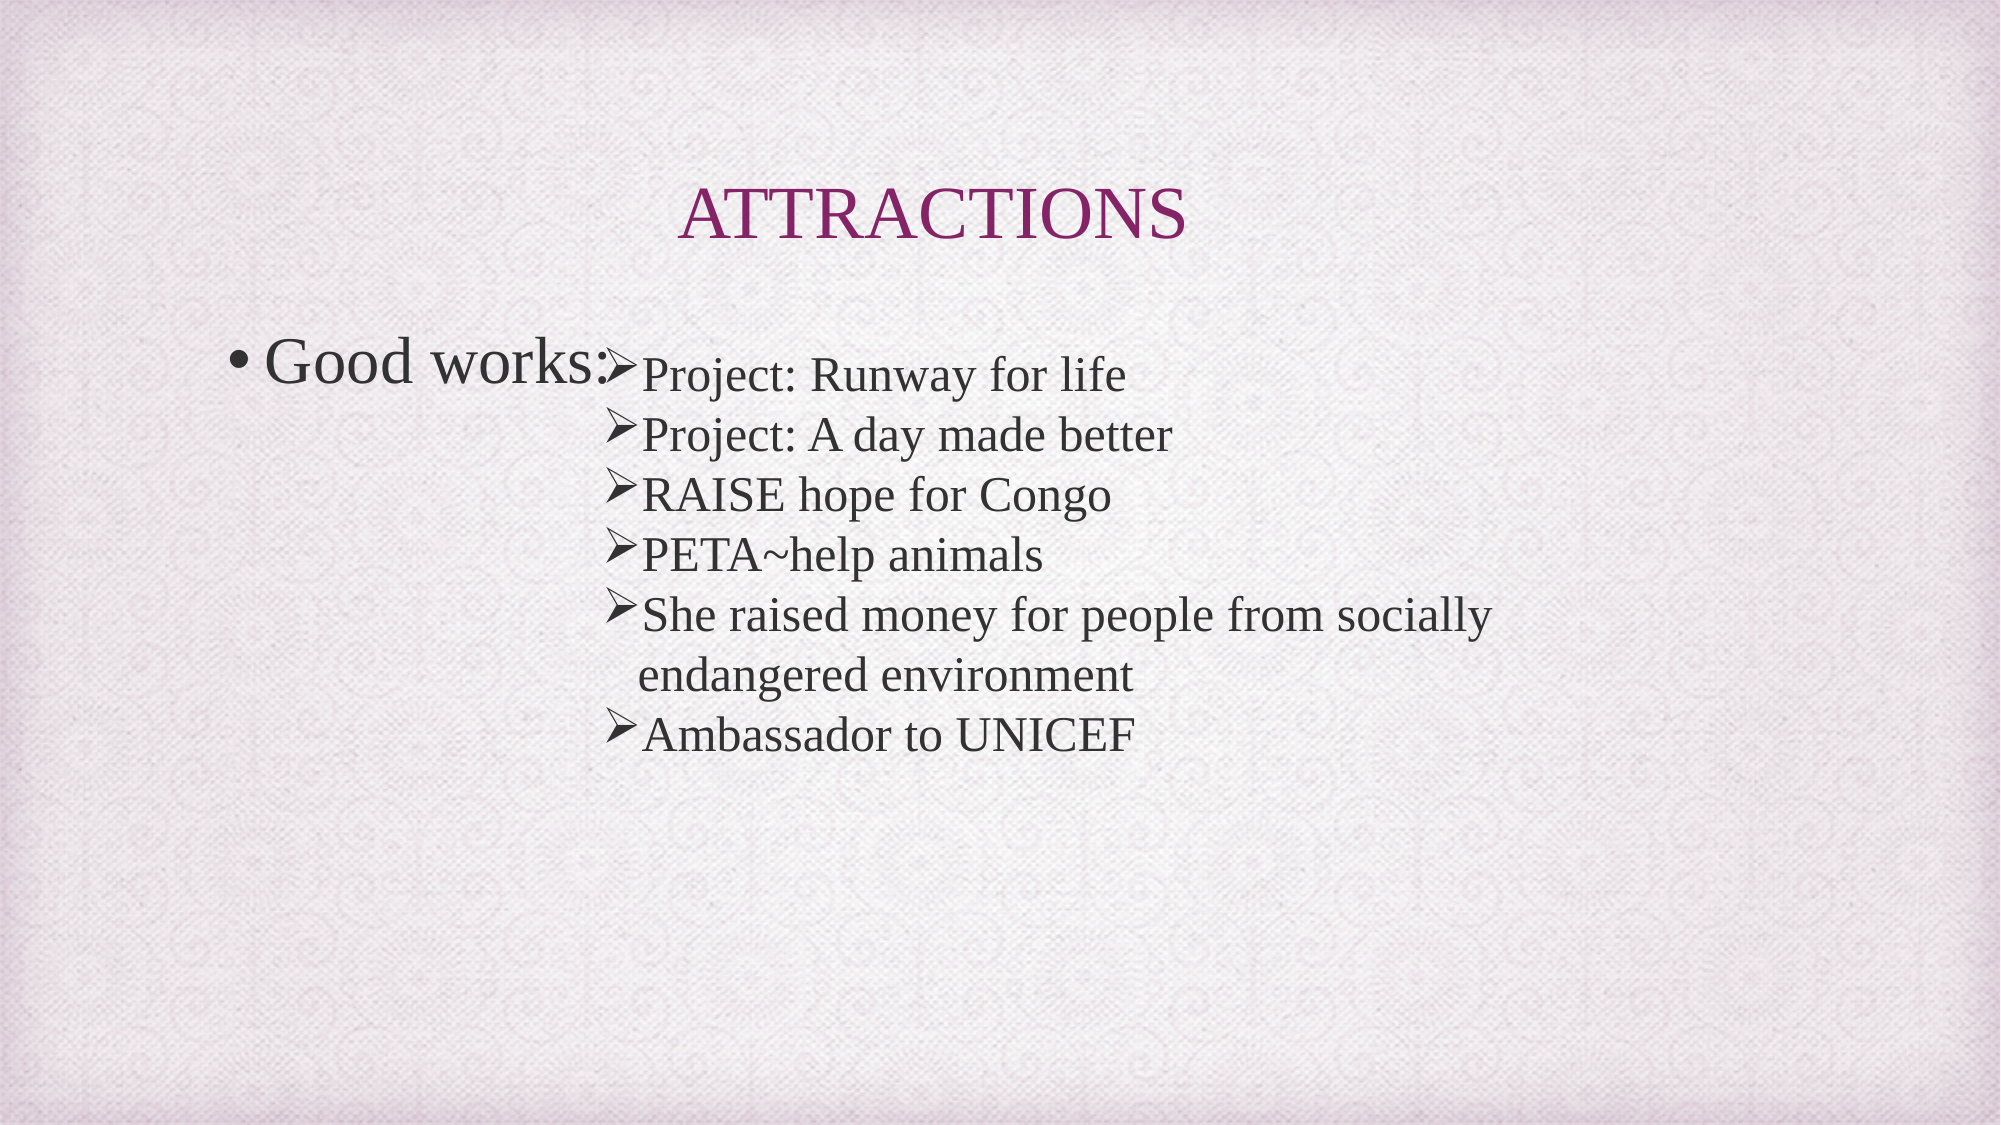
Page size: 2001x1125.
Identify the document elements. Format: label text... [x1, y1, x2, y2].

list Good works: [212, 318, 1788, 1013]
title ATTRACTIONS [212, 59, 1788, 263]
picture [0, 0, 2001, 1125]
text_box Project: Runway for life Project: A day made better RAISE hope for Congo PETA~help animals She raised money for people from socially endangered environment Ambassador to UNICEF [587, 289, 1683, 829]
